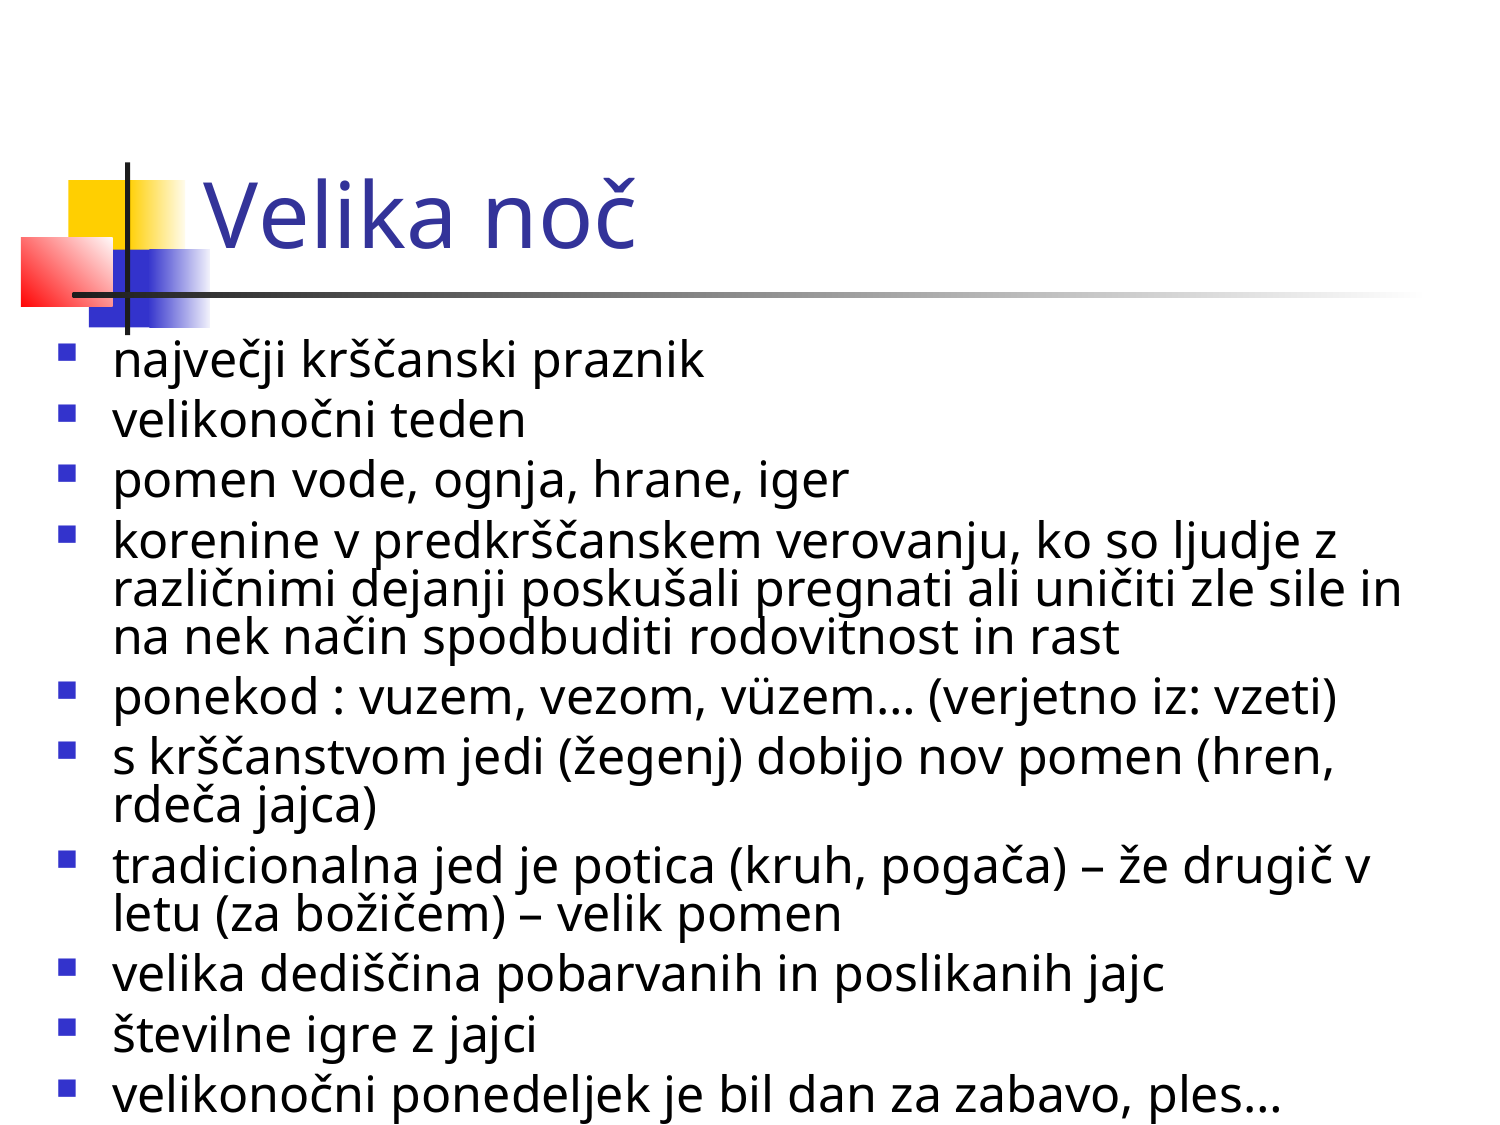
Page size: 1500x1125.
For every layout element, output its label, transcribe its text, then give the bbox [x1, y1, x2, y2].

list največji krščanski praznik velikonočni teden pomen vode, ognja, hrane, iger korenine v predkrščanskem verovanju, ko so ljudje z različnimi dejanji poskušali pregnati ali uničiti zle sile in na nek način spodbuditi rodovitnost in rast ponekod : vuzem, vezom, vüzem… (verjetno iz: vzeti) s krščanstvom jedi (žegenj) dobijo nov pomen (hren, rdeča jajca) tradicionalna jed je potica (kruh, pogača) – že drugič v letu (za božičem) – velik pomen velika dediščina pobarvanih in poslikanih jajc številne igre z jajci velikonočni ponedeljek je bil dan za zabavo, ples… [41, 331, 1469, 1082]
title Velika noč [188, 35, 1468, 276]
